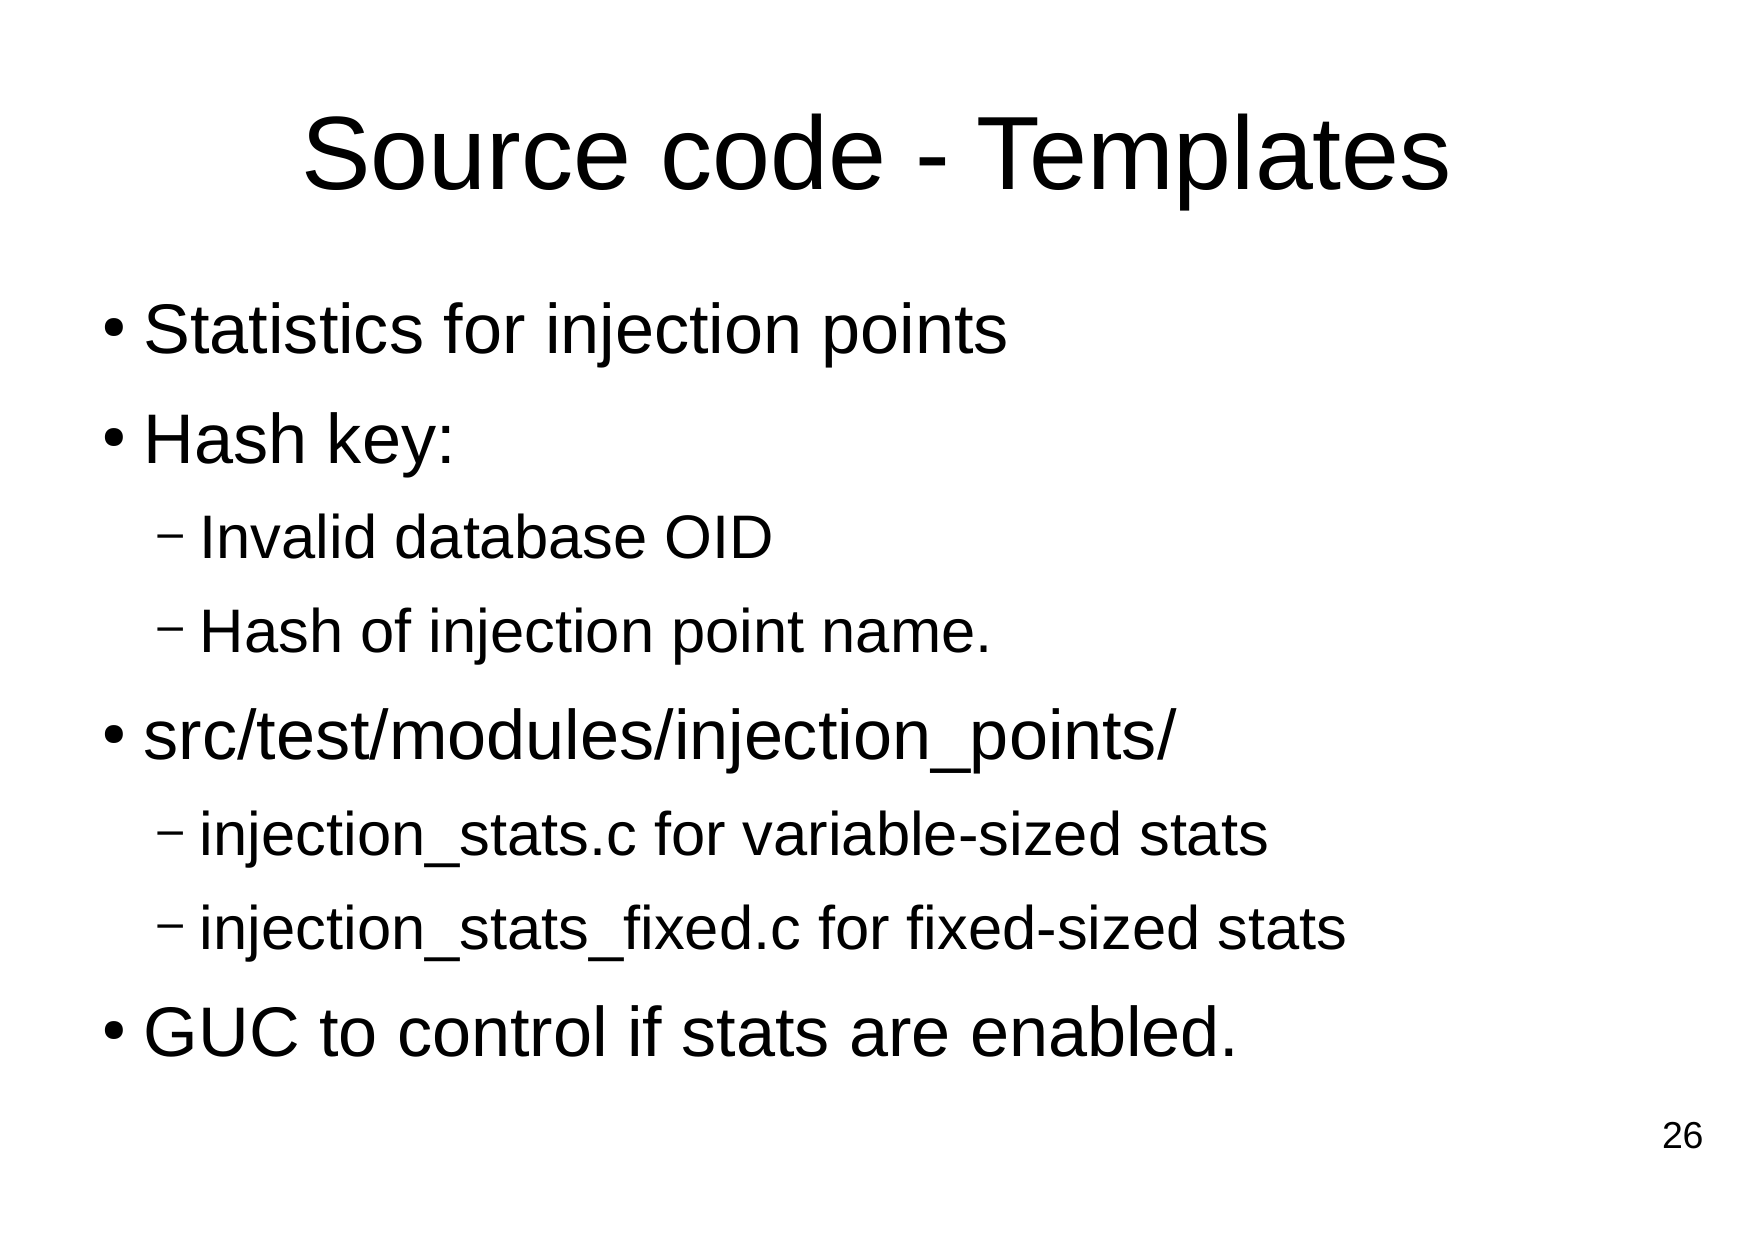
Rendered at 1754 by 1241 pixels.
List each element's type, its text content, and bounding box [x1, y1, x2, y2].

title Source code - Templates [87, 0, 1667, 290]
list Statistics for injection points Hash key: Invalid database OID Hash of injection point name. src/test/modules/injection_points/ injection_stats.c for variable-sized stats injection_stats_fixed.c for fixed-sized stats GUC to control if stats are enabled. [87, 290, 1667, 1081]
text_box <number> [1447, 1106, 1719, 1201]
